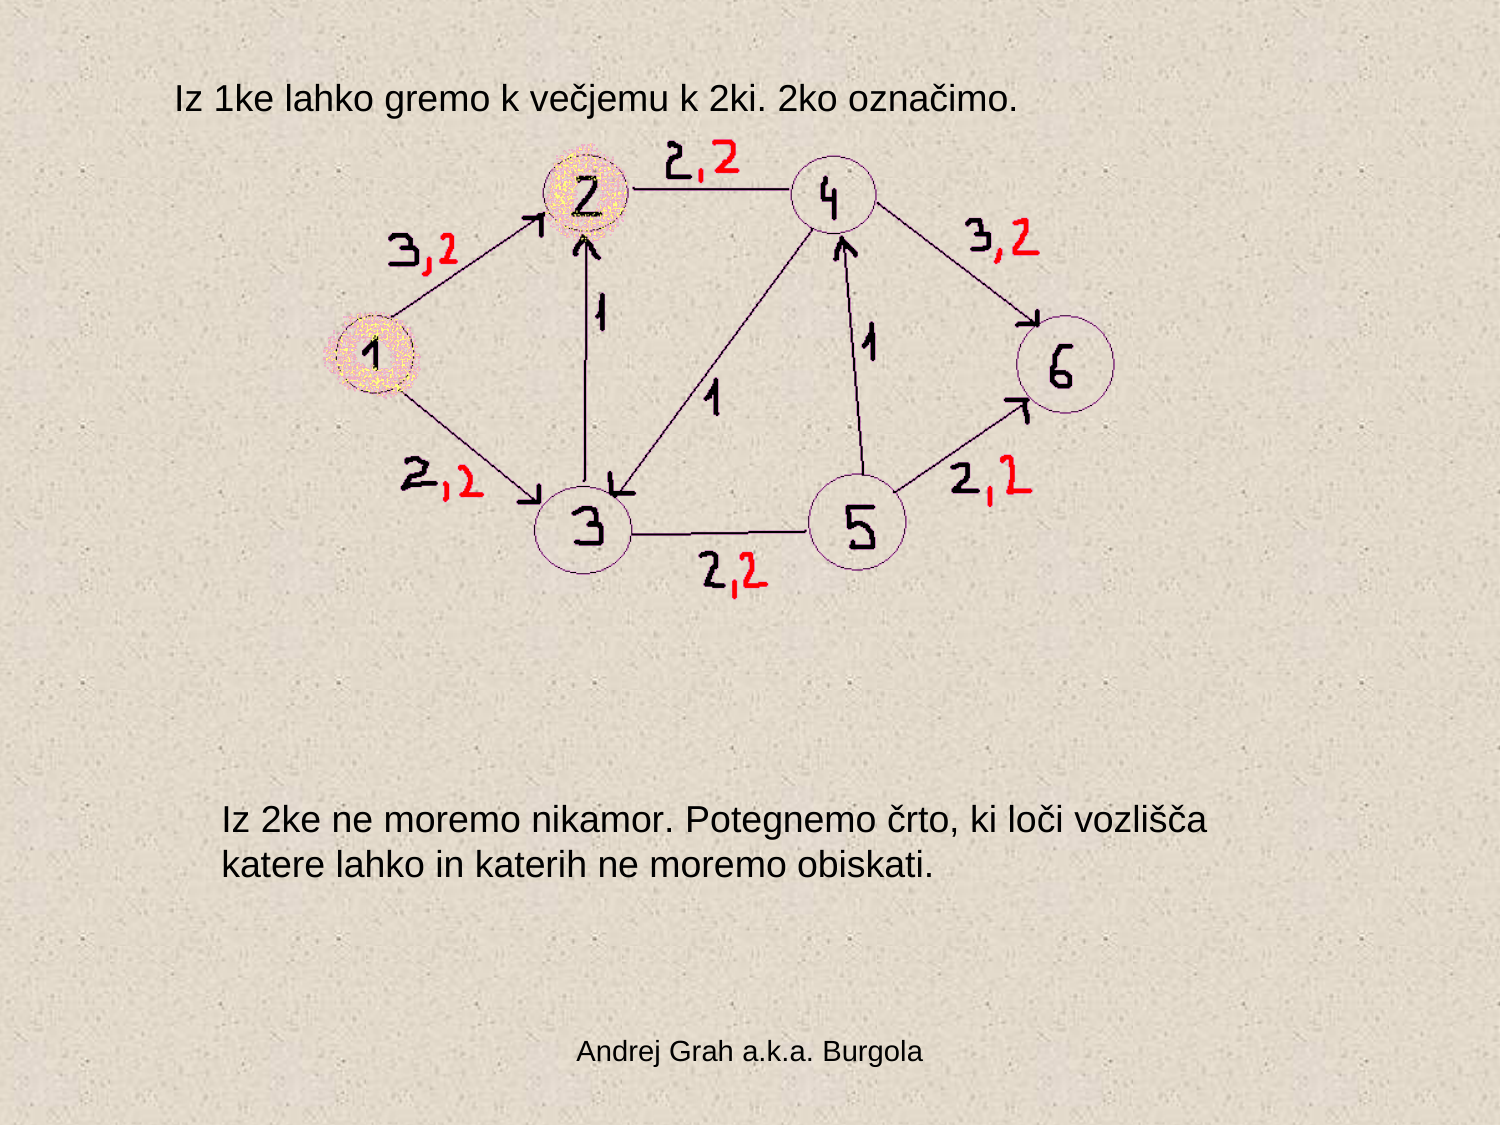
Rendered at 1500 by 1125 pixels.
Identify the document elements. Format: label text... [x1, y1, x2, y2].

text_box Andrej Grah a.k.a. Burgola [512, 1024, 988, 1103]
picture [0, 0, 1500, 1125]
text_box Iz 2ke ne moremo nikamor. Potegnemo črto, ki loči vozlišča katere lahko in katerih ne moremo obiskati. [206, 786, 1270, 893]
text_box Iz 1ke lahko gremo k večjemu k 2ki. 2ko označimo. [159, 66, 1247, 127]
